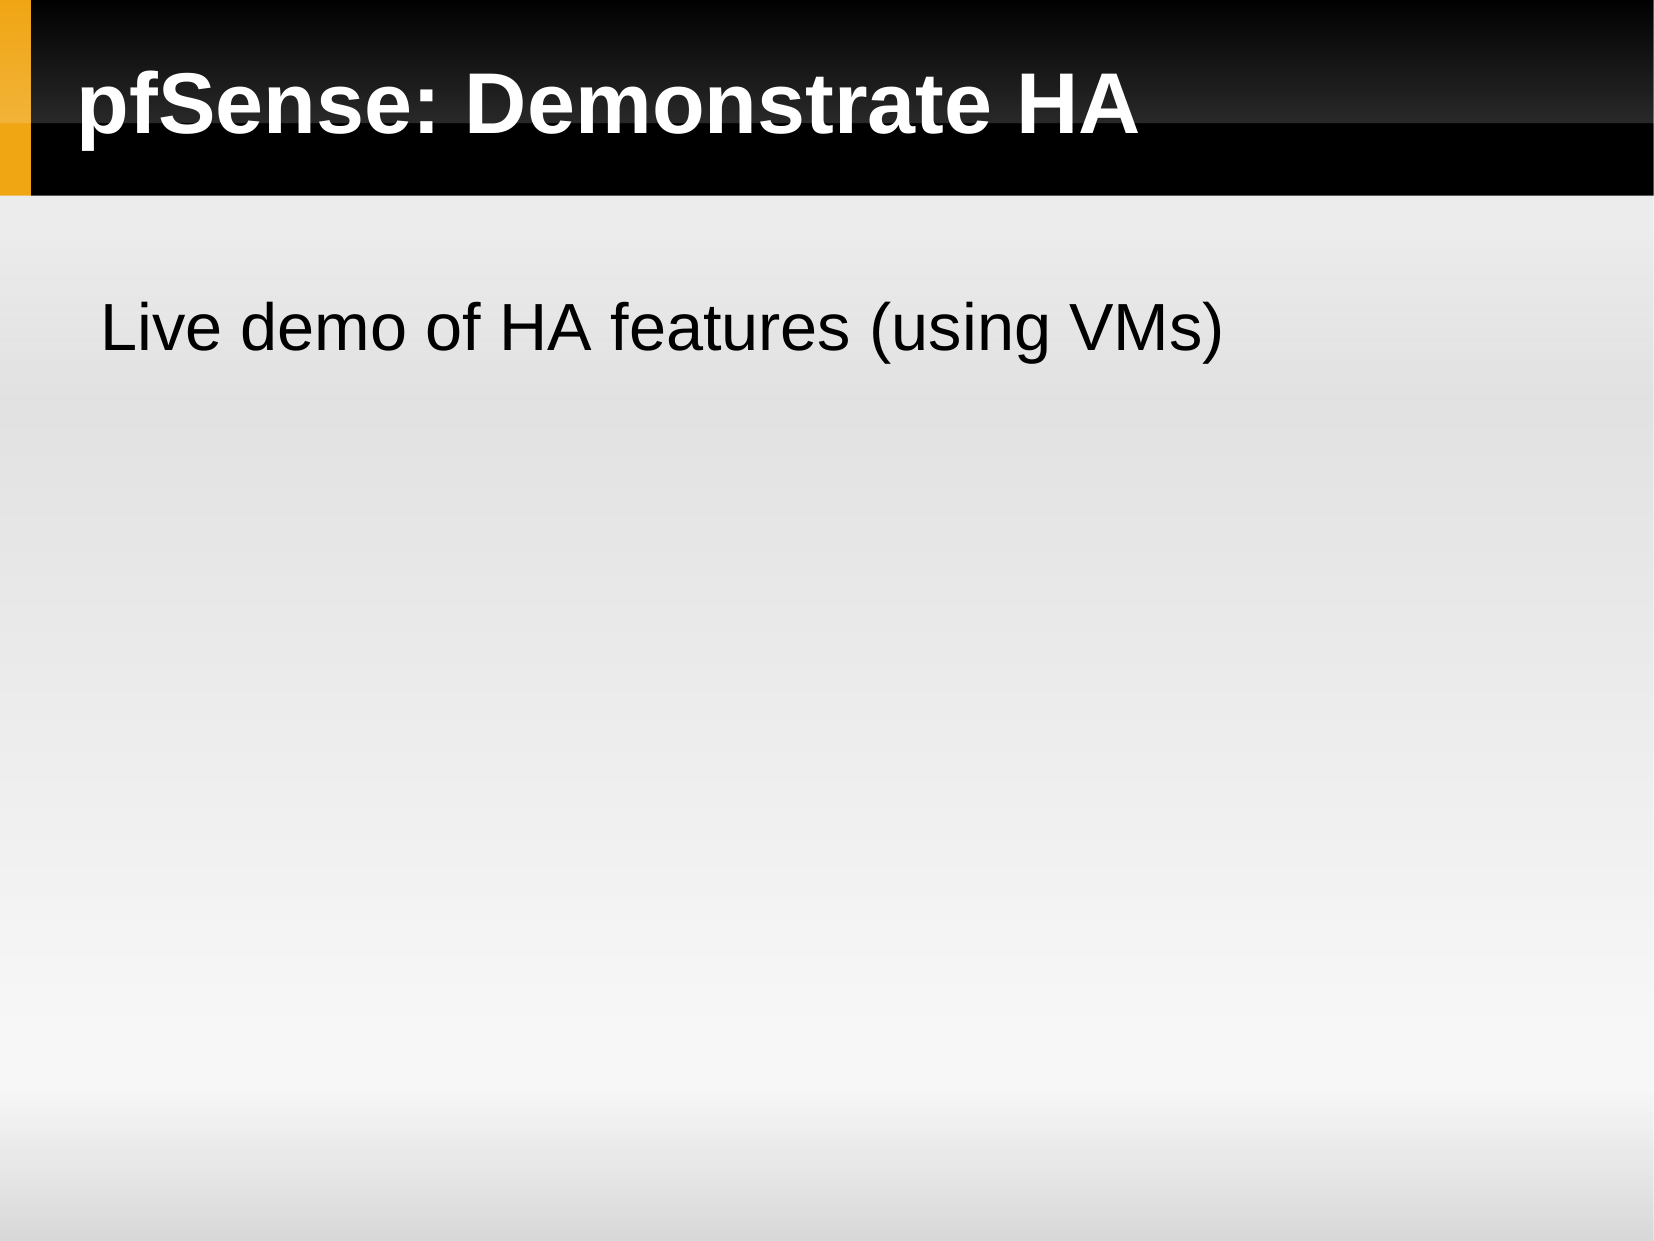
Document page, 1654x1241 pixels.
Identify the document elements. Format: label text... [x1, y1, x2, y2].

picture [0, 0, 1654, 1241]
list Live demo of HA features (using VMs) [82, 290, 1571, 1109]
title pfSense: Demonstrate HA [76, 0, 1565, 208]
